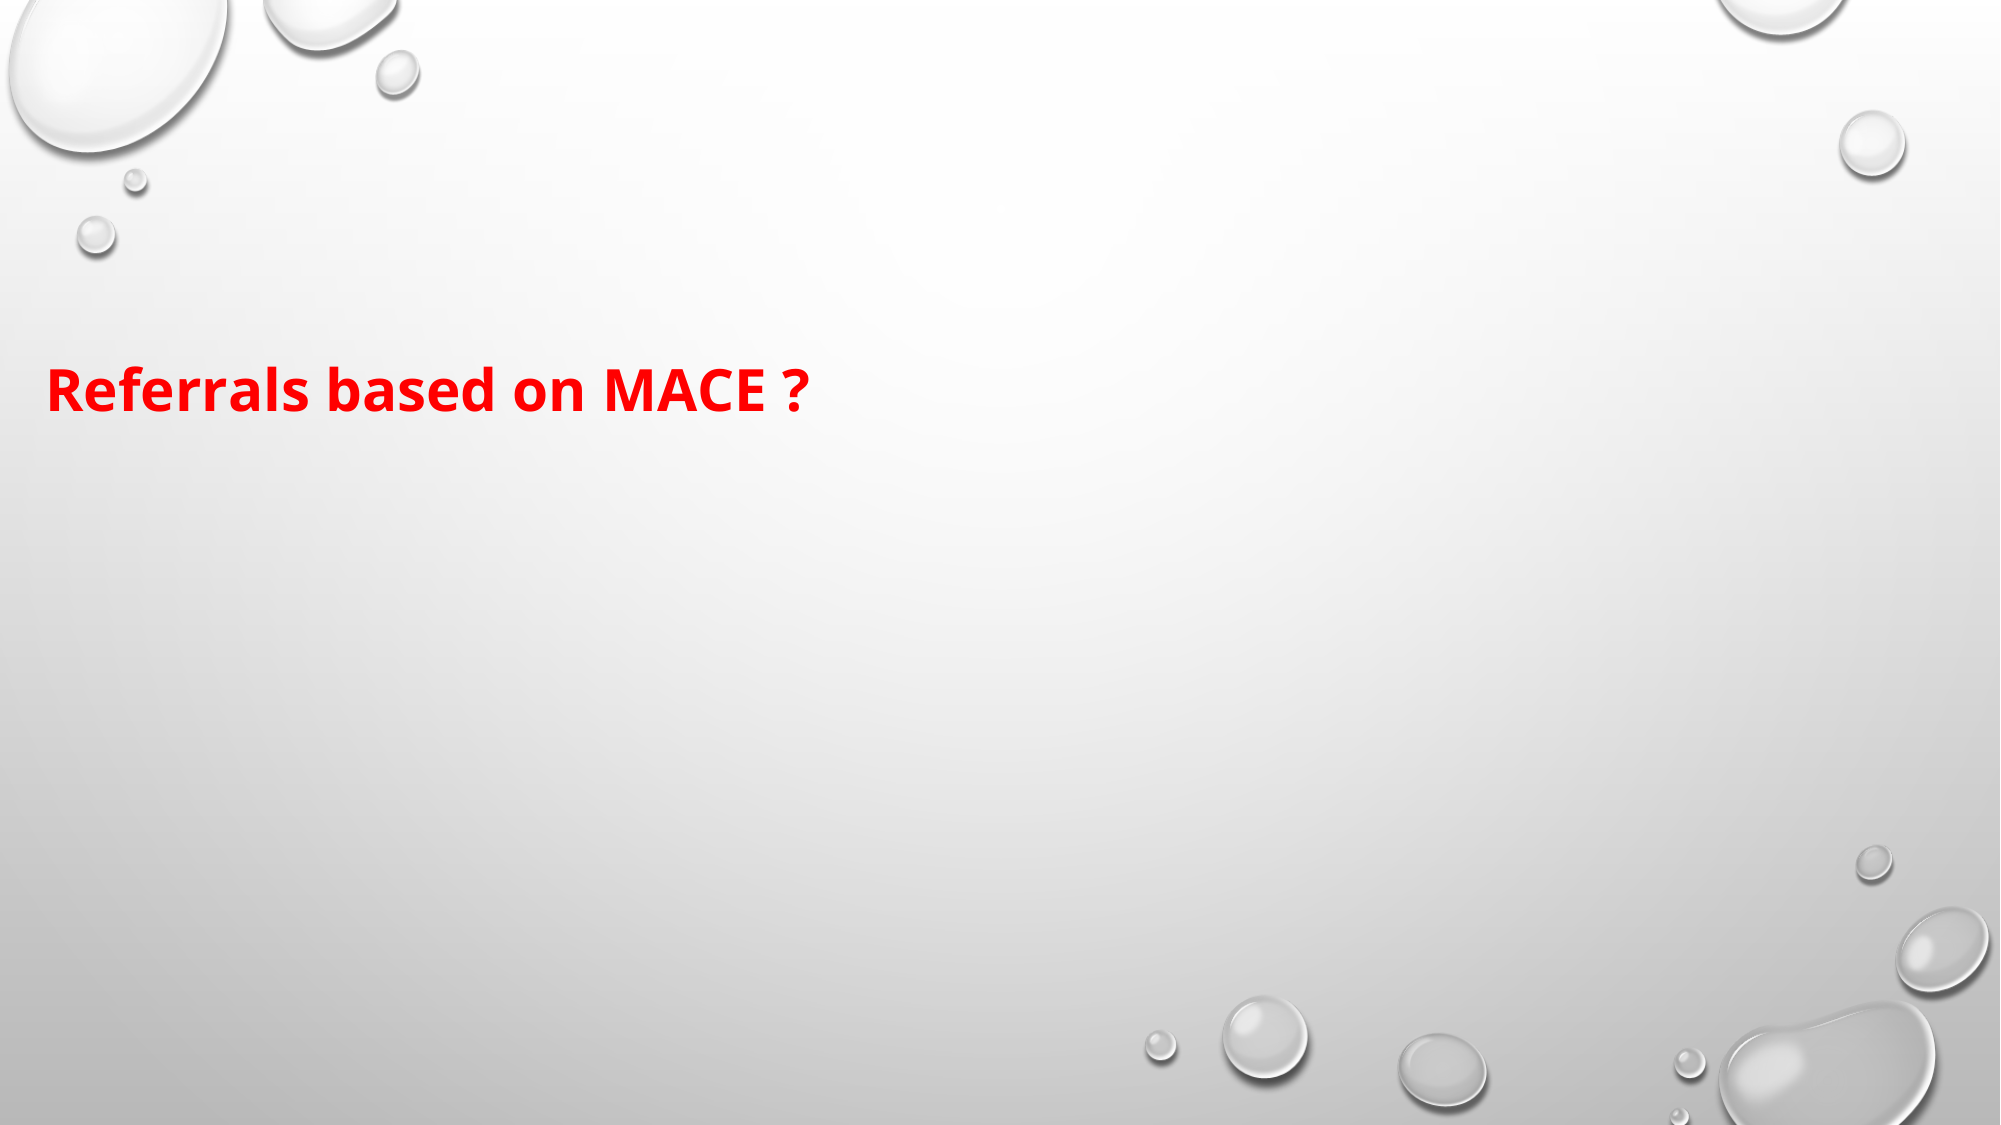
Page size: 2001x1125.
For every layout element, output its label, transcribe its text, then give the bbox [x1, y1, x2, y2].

text_box Referrals based on MACE ? [30, 346, 825, 431]
